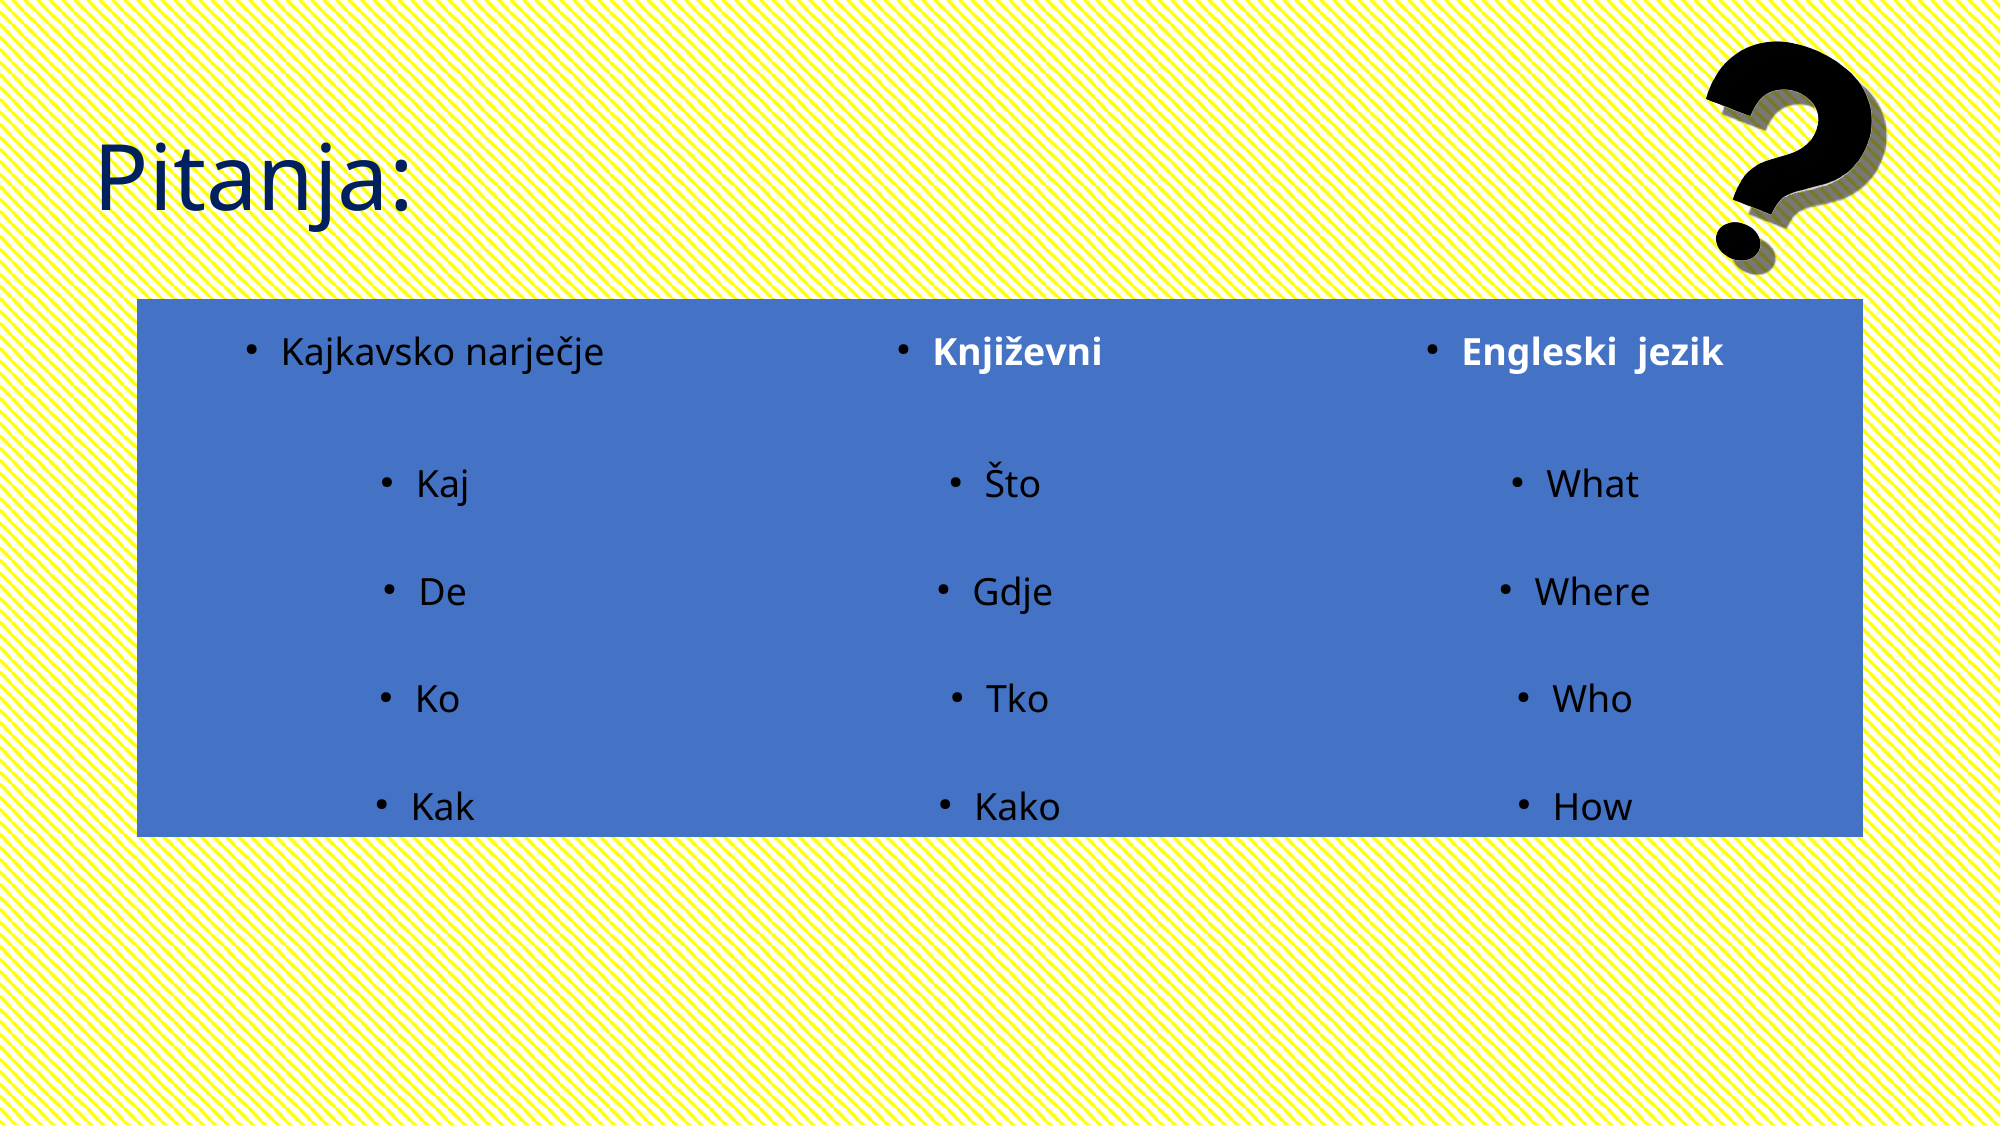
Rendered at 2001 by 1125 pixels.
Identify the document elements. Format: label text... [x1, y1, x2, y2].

table_cell Where [1288, 514, 1863, 622]
title Pitanja: [78, 71, 1804, 290]
table_cell Kako [713, 729, 1288, 837]
table_cell Who [1288, 622, 1863, 729]
table_cell How [1288, 729, 1863, 837]
table_cell Kak [137, 729, 713, 837]
picture [1653, 18, 1893, 290]
table_header Kajkavsko narječje [137, 299, 713, 407]
table_cell Tko [713, 622, 1288, 729]
table_cell What [1288, 407, 1863, 514]
table_cell Ko [137, 622, 713, 729]
table_cell Gdje [713, 514, 1288, 622]
table_header Književni [713, 299, 1288, 407]
table_cell Što [713, 407, 1288, 514]
table_header Engleski jezik [1288, 299, 1863, 407]
table_cell De [137, 514, 713, 622]
table_cell Kaj [137, 407, 713, 514]
